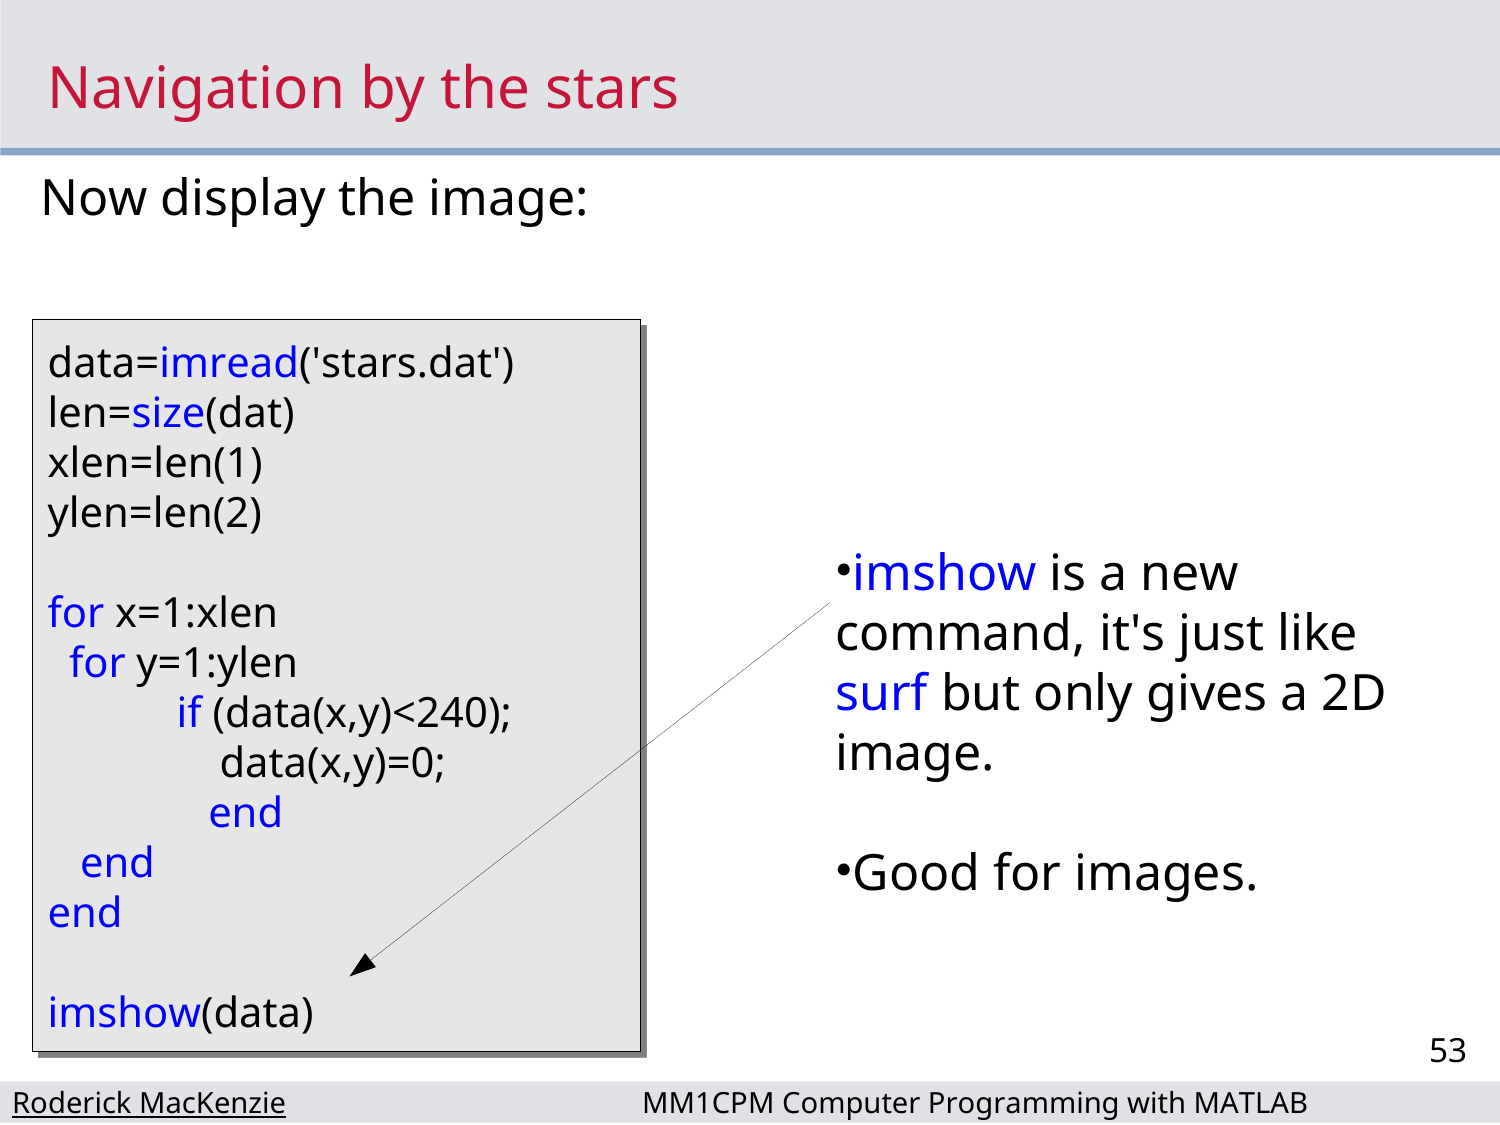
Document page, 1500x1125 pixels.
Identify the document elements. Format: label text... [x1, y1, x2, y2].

title Navigation by the stars [32, 33, 1493, 138]
text_box imshow is a new command, it's just like surf but only gives a 2D image. Good for images. [820, 532, 1476, 908]
text_box Now display the image: [25, 157, 1399, 233]
text_box <number> [1414, 1022, 1500, 1092]
text_box data=imread('stars.dat') len=size(dat) xlen=len(1) ylen=len(2) for x=1:xlen for y=1:ylen if (data(x,y)<240); data(x,y)=0; end end end imshow(data) [32, 319, 641, 1052]
